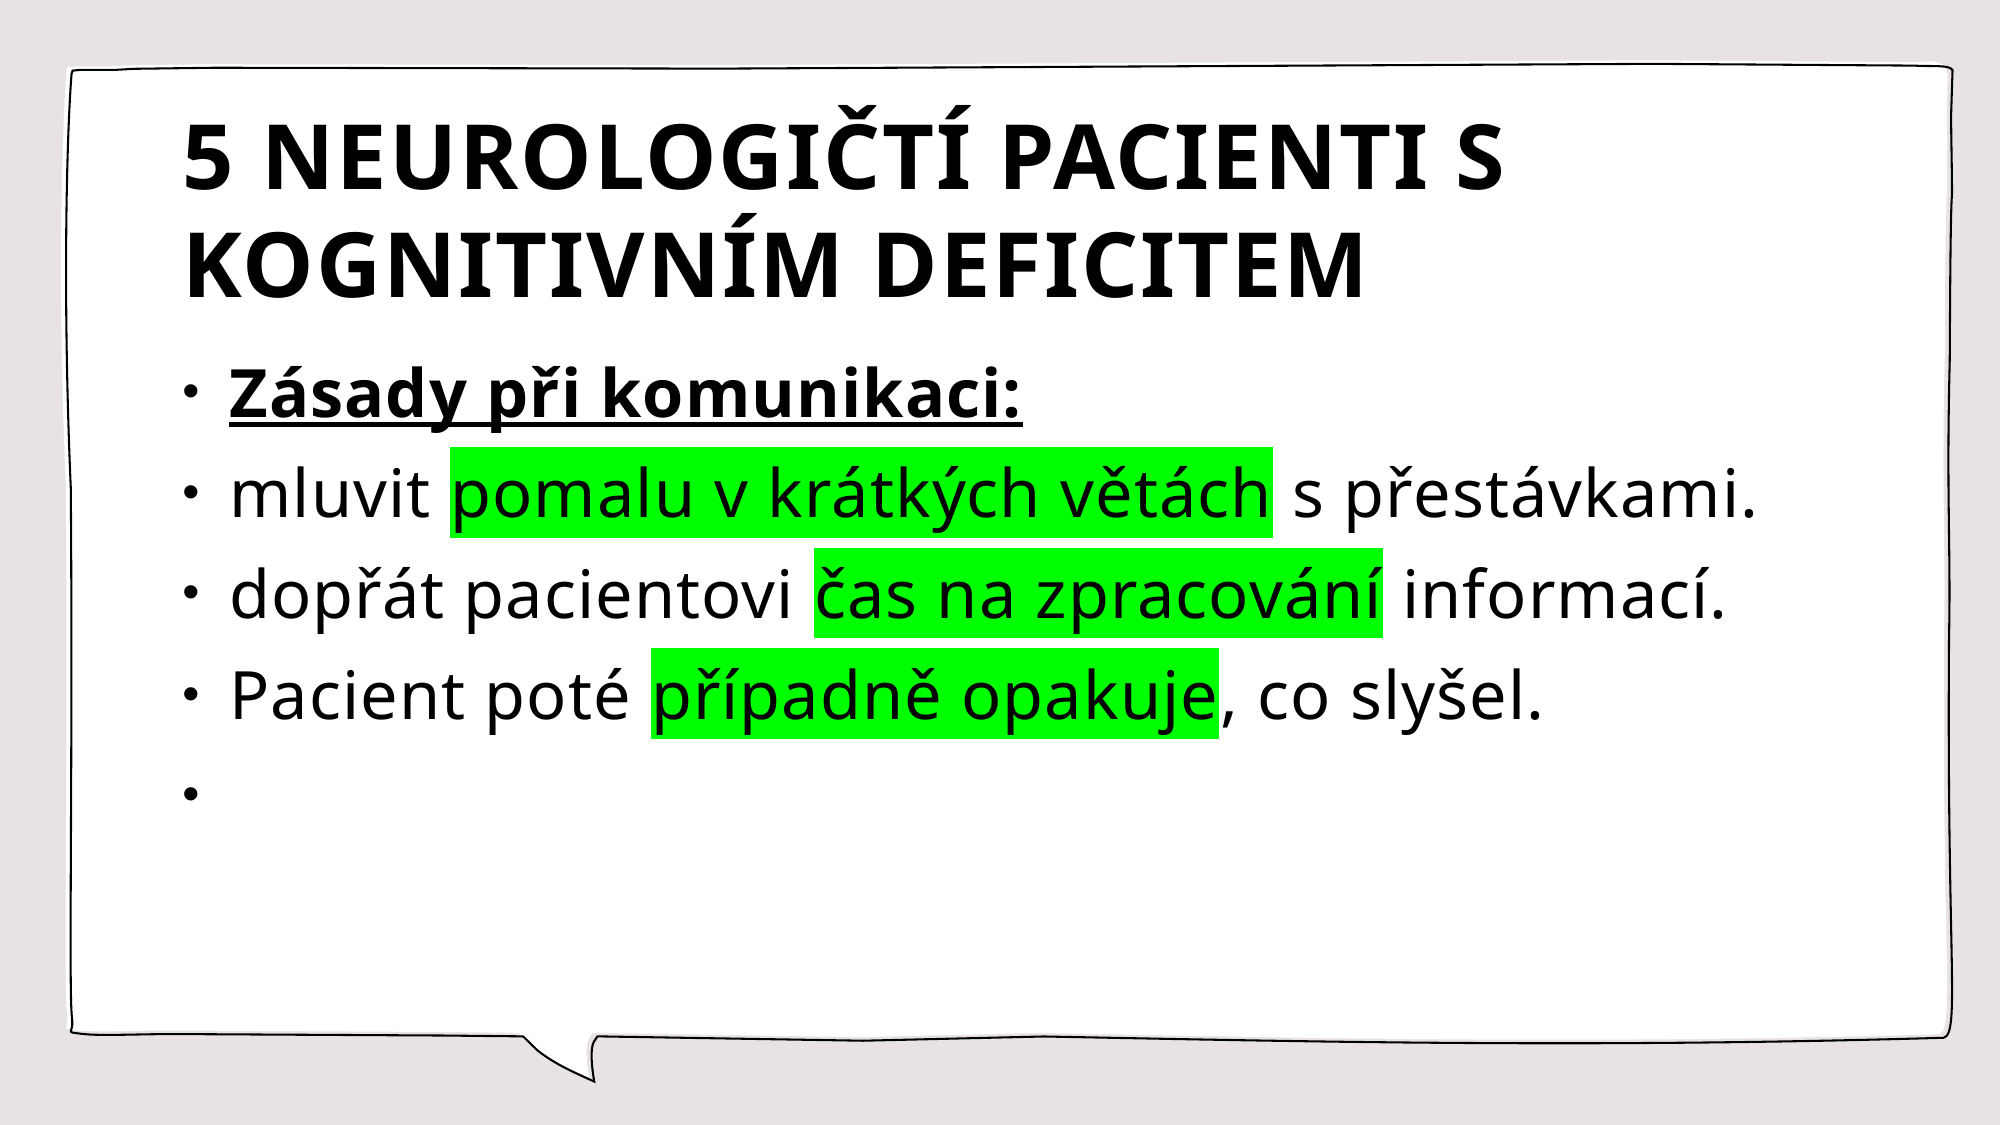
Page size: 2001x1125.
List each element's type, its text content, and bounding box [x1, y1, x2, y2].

title 5 NEUROLOGIČTÍ PACIENTI S KOGNITIVNÍM DEFICITEM [167, 91, 1863, 324]
list Zásady při komunikaci: mluvit pomalu v krátkých větách s přestávkami. dopřát pacientovi čas na zpracování informací. Pacient poté případně opakuje, co slyšel. [167, 342, 1863, 971]
